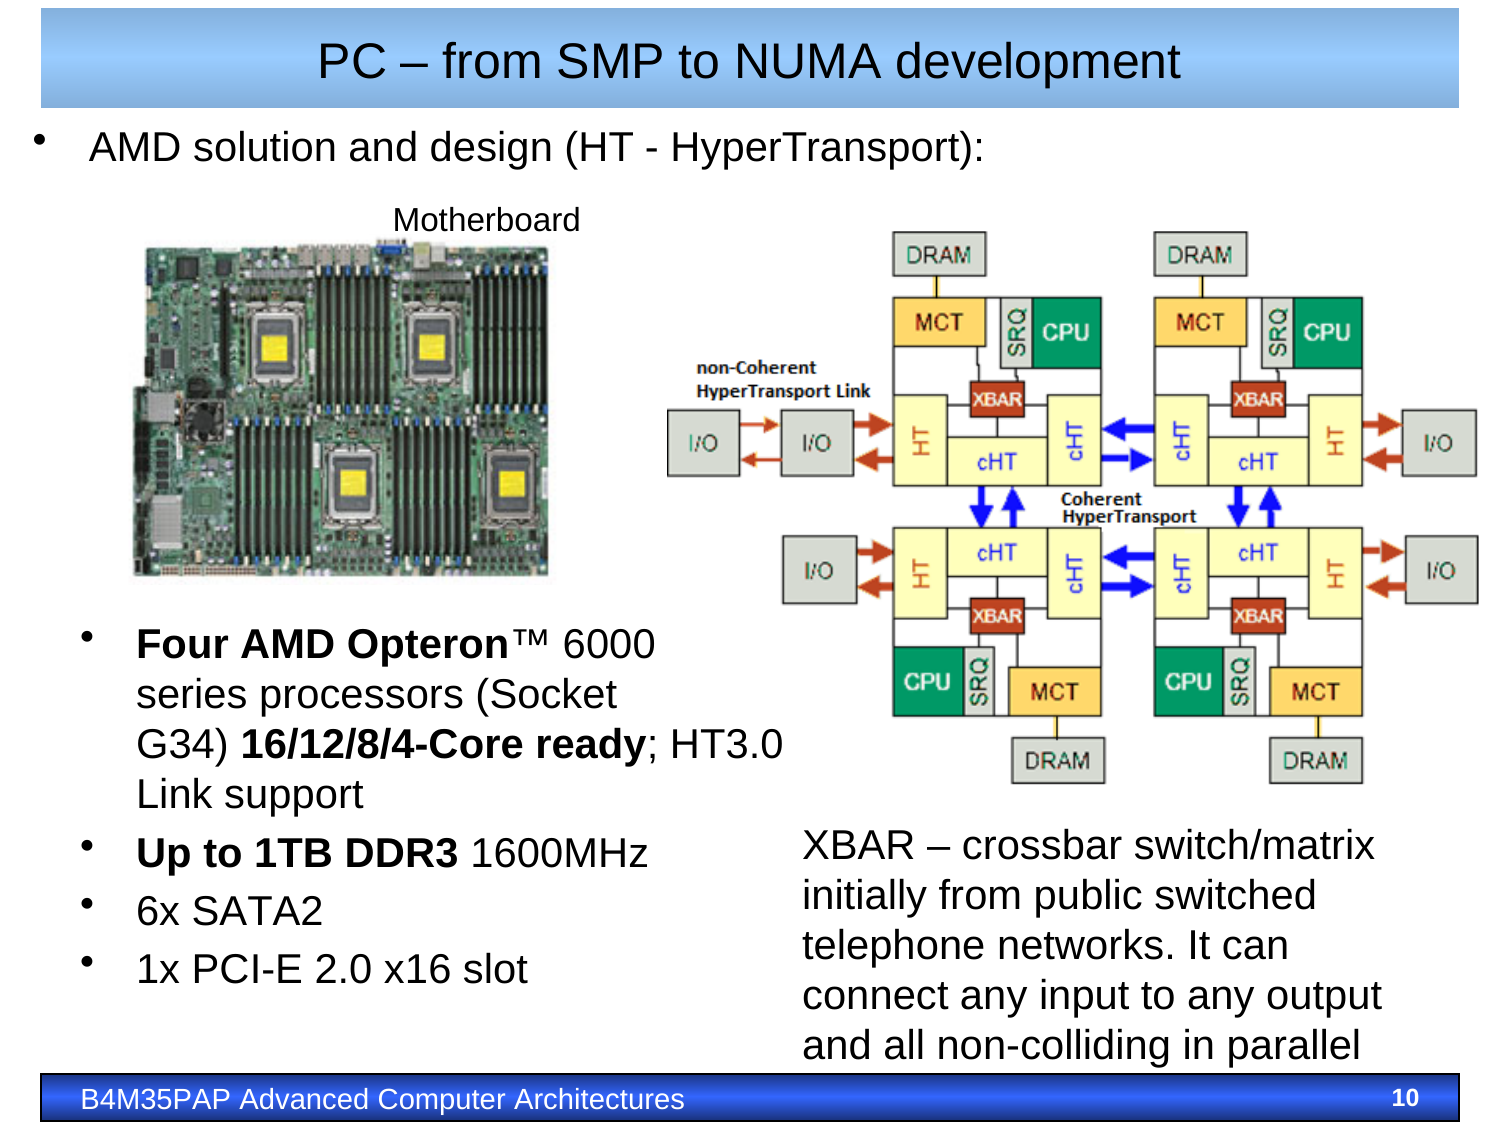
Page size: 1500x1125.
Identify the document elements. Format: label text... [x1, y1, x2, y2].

text_box Motherboard [377, 214, 597, 246]
picture [667, 230, 1482, 789]
text_box AMD solution and design (HT - HyperTransport): [17, 111, 1436, 214]
picture [82, 234, 598, 585]
text_box XBAR – crossbar switch/matrix initially from public switched telephone networks. It can connect any input to any output and all non-colliding in parallel [730, 810, 1462, 1004]
title PC – from SMP to NUMA development [41, 8, 1459, 108]
list Four AMD Opteron™ 6000 series processors (Socket G34) 16/12/8/4-Core ready; HT3.0 Link support Up to 1TB DDR3 1600MHz 6x SATA2 1x PCI-E 2.0 x16 slot [64, 609, 868, 1000]
